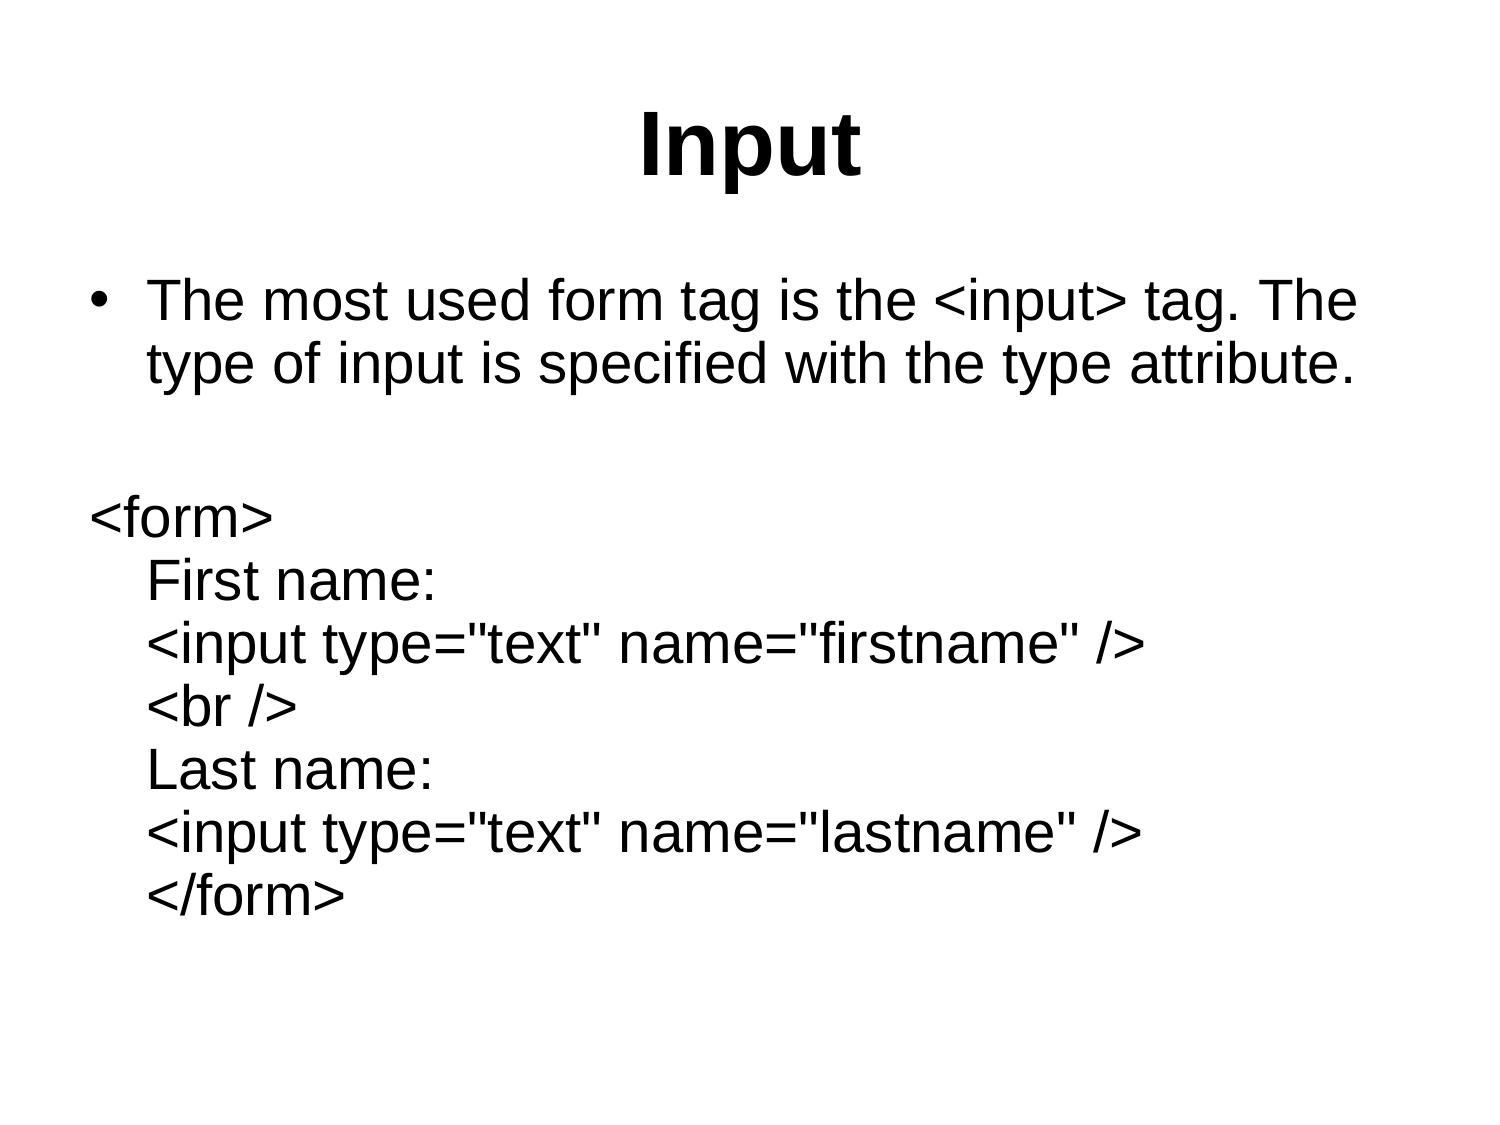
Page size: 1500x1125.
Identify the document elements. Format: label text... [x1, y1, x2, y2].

list The most used form tag is the <input> tag. The type of input is specified with the type attribute. <form> First name: <input type="text" name="firstname" /> <br /> Last name: <input type="text" name="lastname" /> </form> [75, 262, 1426, 1005]
title Input [75, 45, 1426, 233]
